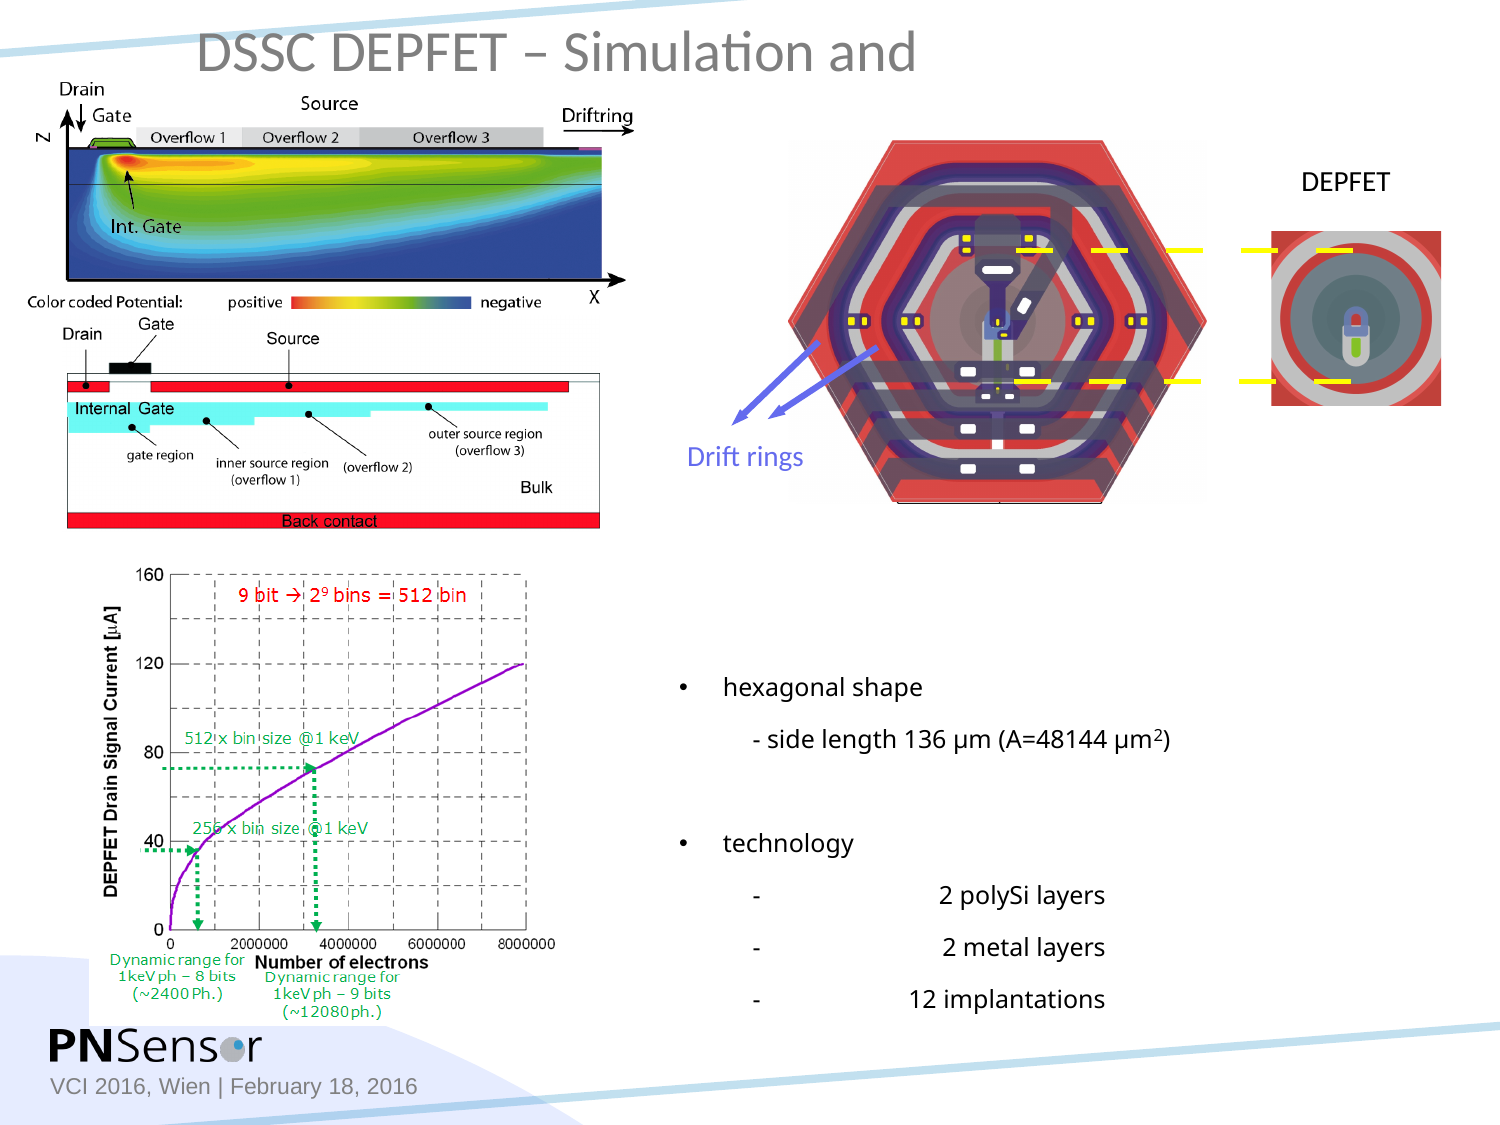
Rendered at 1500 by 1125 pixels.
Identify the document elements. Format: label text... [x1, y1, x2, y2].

picture [62, 315, 600, 532]
picture [788, 140, 1207, 504]
text_box hexagonal shape - side length 136 µm (A=48144 µm2) technology - 2 polySi layers - 2 metal layers - 12 implantations [664, 656, 1377, 870]
text_box DEPFET [1286, 154, 1444, 206]
picture [89, 563, 556, 1026]
text_box Drift rings [671, 429, 818, 471]
picture [1271, 231, 1442, 406]
title DSSC DEPFET – Simulation and Layout [195, 0, 1151, 116]
picture [27, 78, 634, 312]
